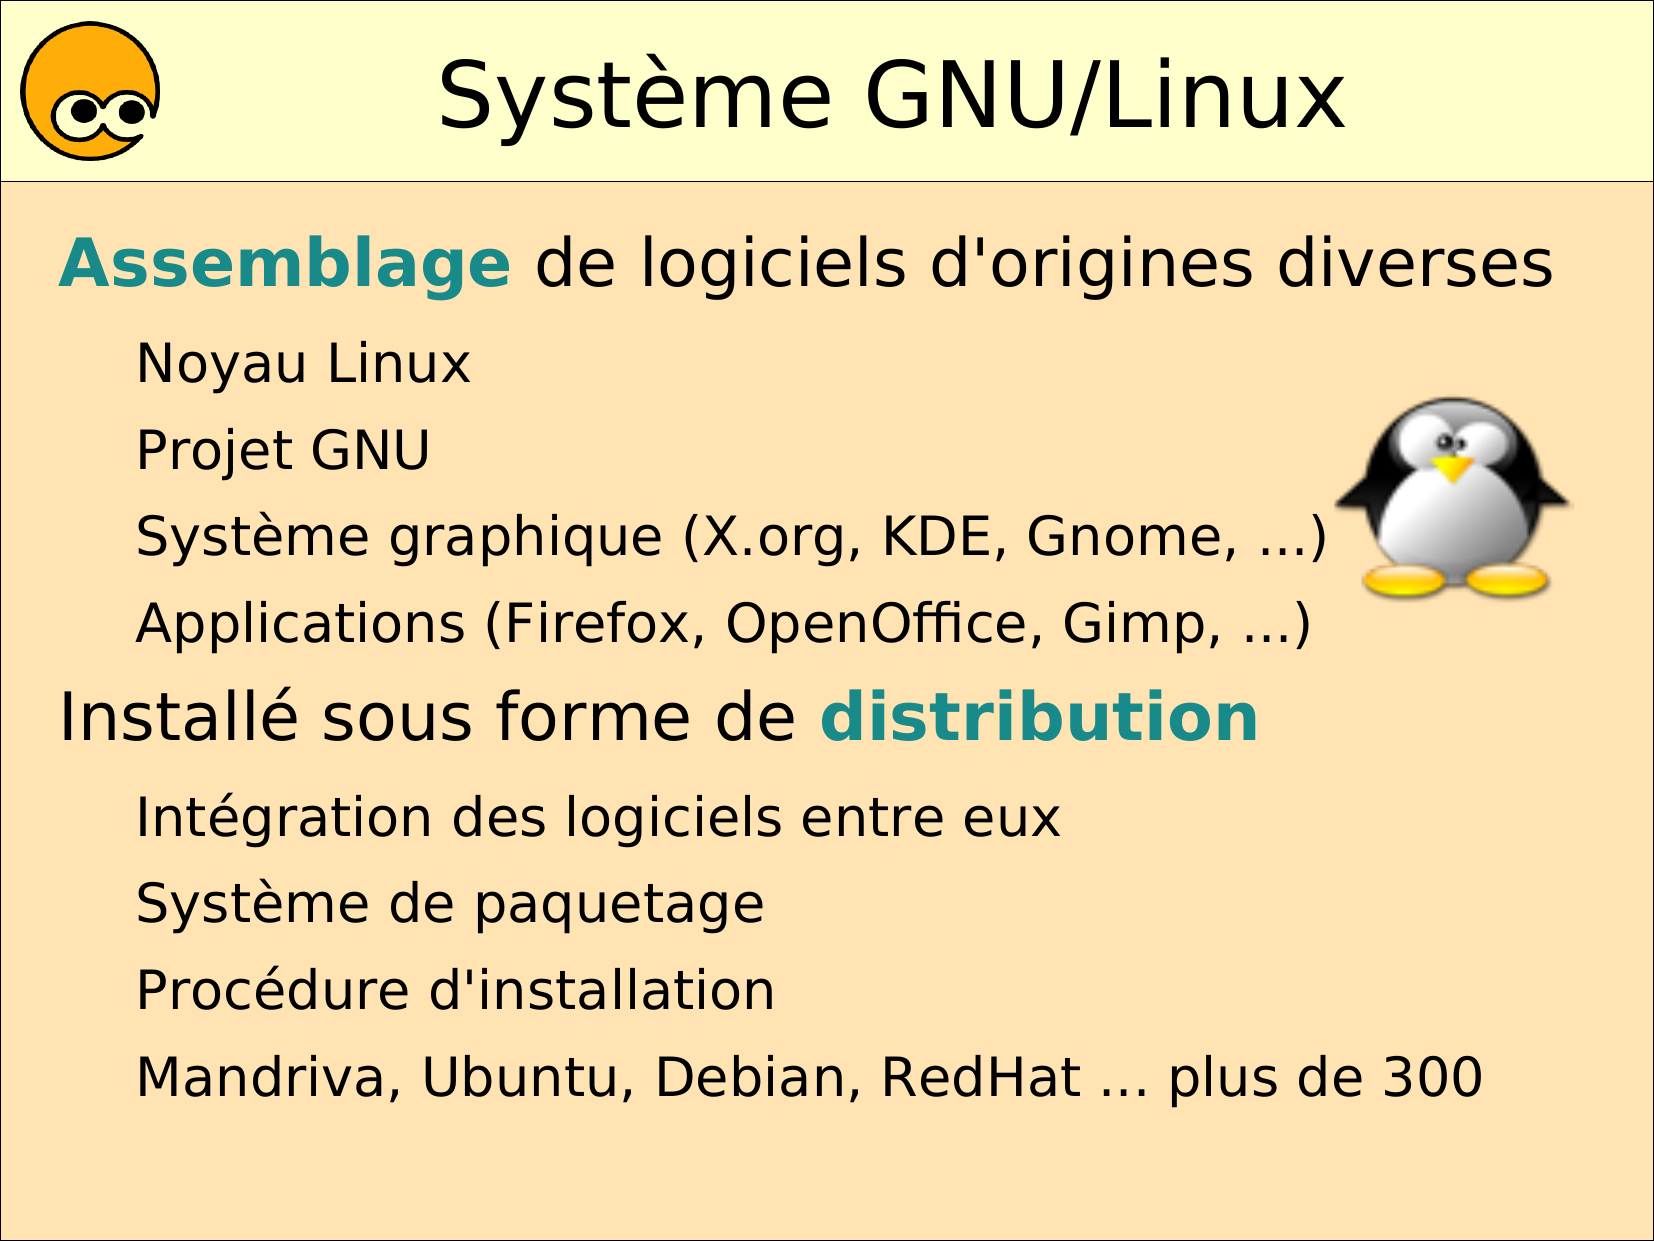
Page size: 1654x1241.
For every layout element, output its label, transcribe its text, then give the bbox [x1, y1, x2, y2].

picture [1334, 385, 1574, 610]
picture [20, 21, 160, 161]
list Assemblage de logiciels d'origines diverses Noyau Linux Projet GNU Système graphique (X.org, KDE, Gnome, ...) Applications (Firefox, OpenOffice, Gimp, ...) Installé sous forme de distribution Intégration des logiciels entre eux Système de paquetage Procédure d'installation Mandriva, Ubuntu, Debian, RedHat ... plus de 300 [41, 224, 1591, 1187]
title Système GNU/Linux [251, 35, 1536, 156]
